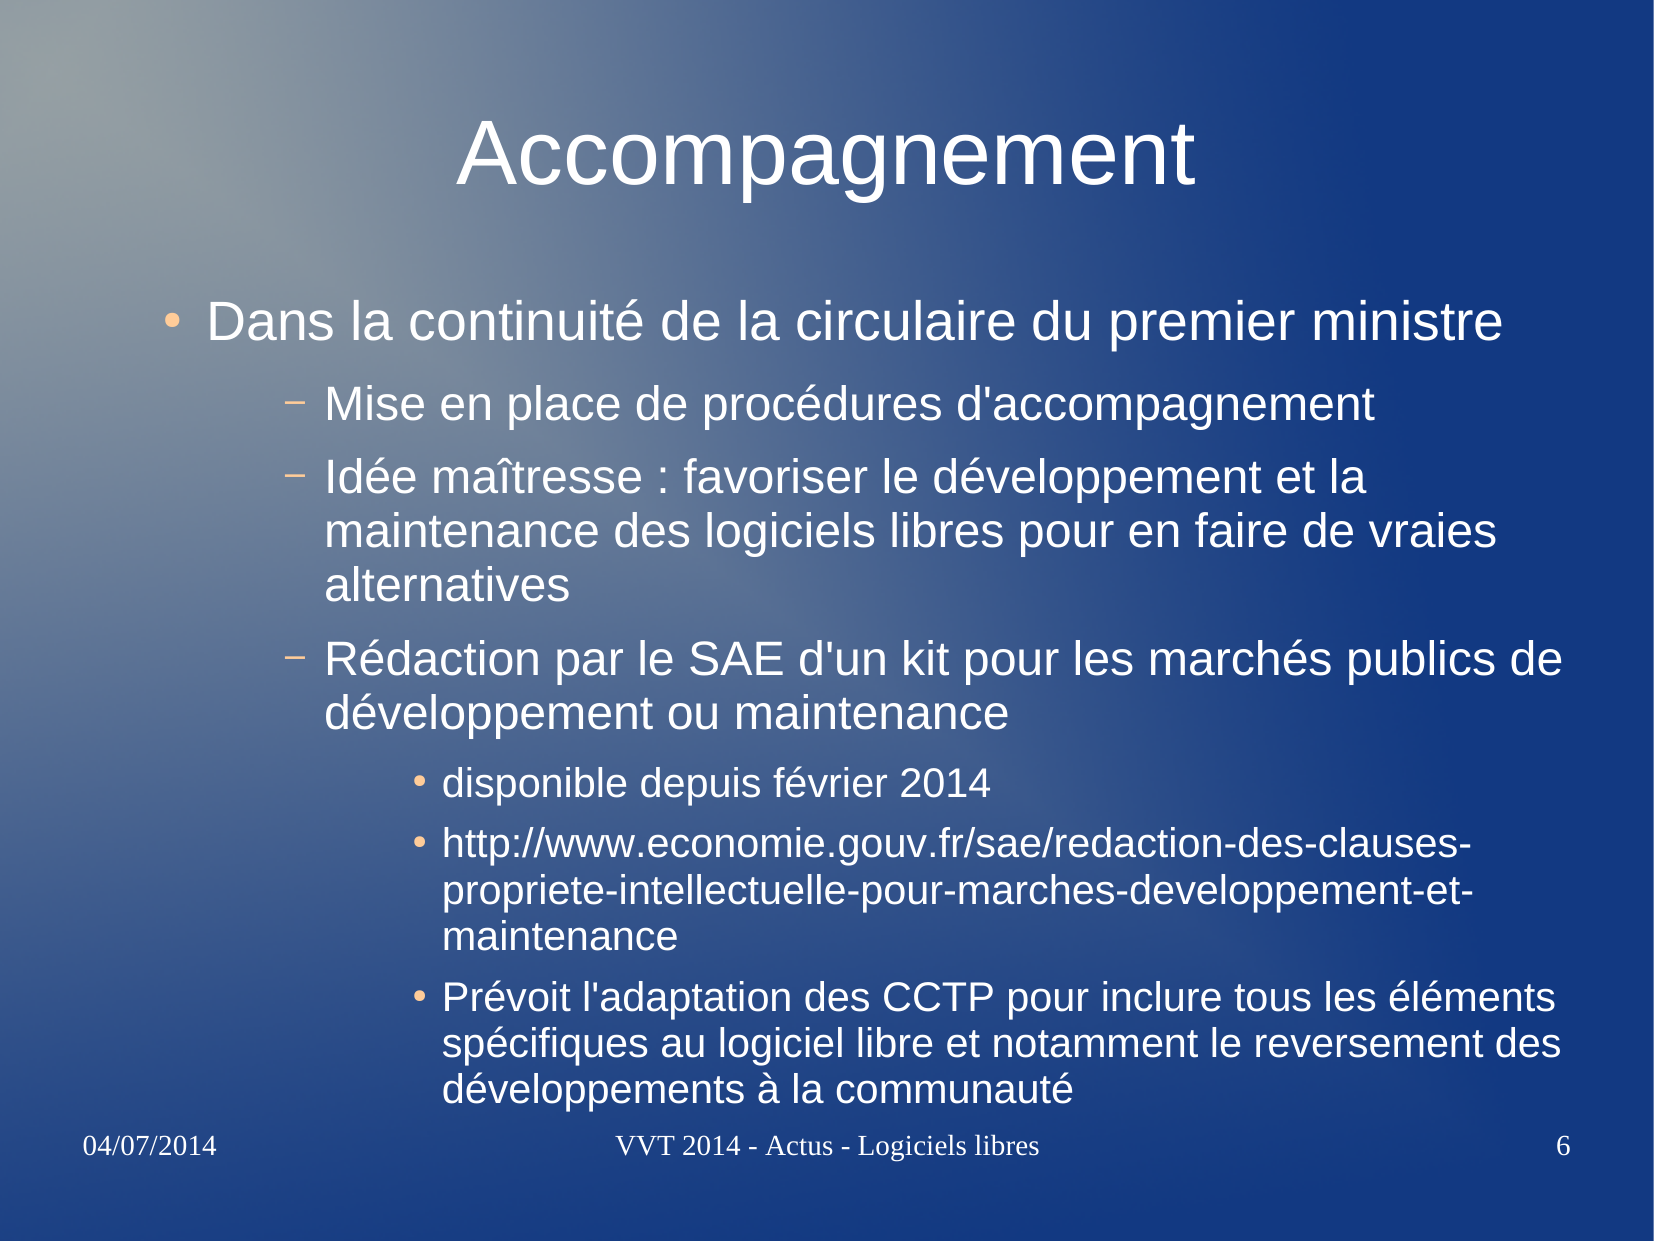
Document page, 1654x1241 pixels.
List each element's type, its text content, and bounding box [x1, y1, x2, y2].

picture [0, 0, 1654, 1241]
title Accompagnement [82, 49, 1571, 257]
list Dans la continuité de la circulaire du premier ministre Mise en place de procédures d'accompagnement Idée maîtresse : favoriser le développement et la maintenance des logiciels libres pour en faire de vraies alternatives Rédaction par le SAE d'un kit pour les marchés publics de développement ou maintenance disponible depuis février 2014 http://www.economie.gouv.fr/sae/redaction-des-clauses-propriete-intellectuelle-pour-marches-developpement-et-maintenance Prévoit l'adaptation des CCTP pour inclure tous les éléments spécifiques au logiciel libre et notamment le reversement des développements à la communauté [82, 290, 1571, 1123]
